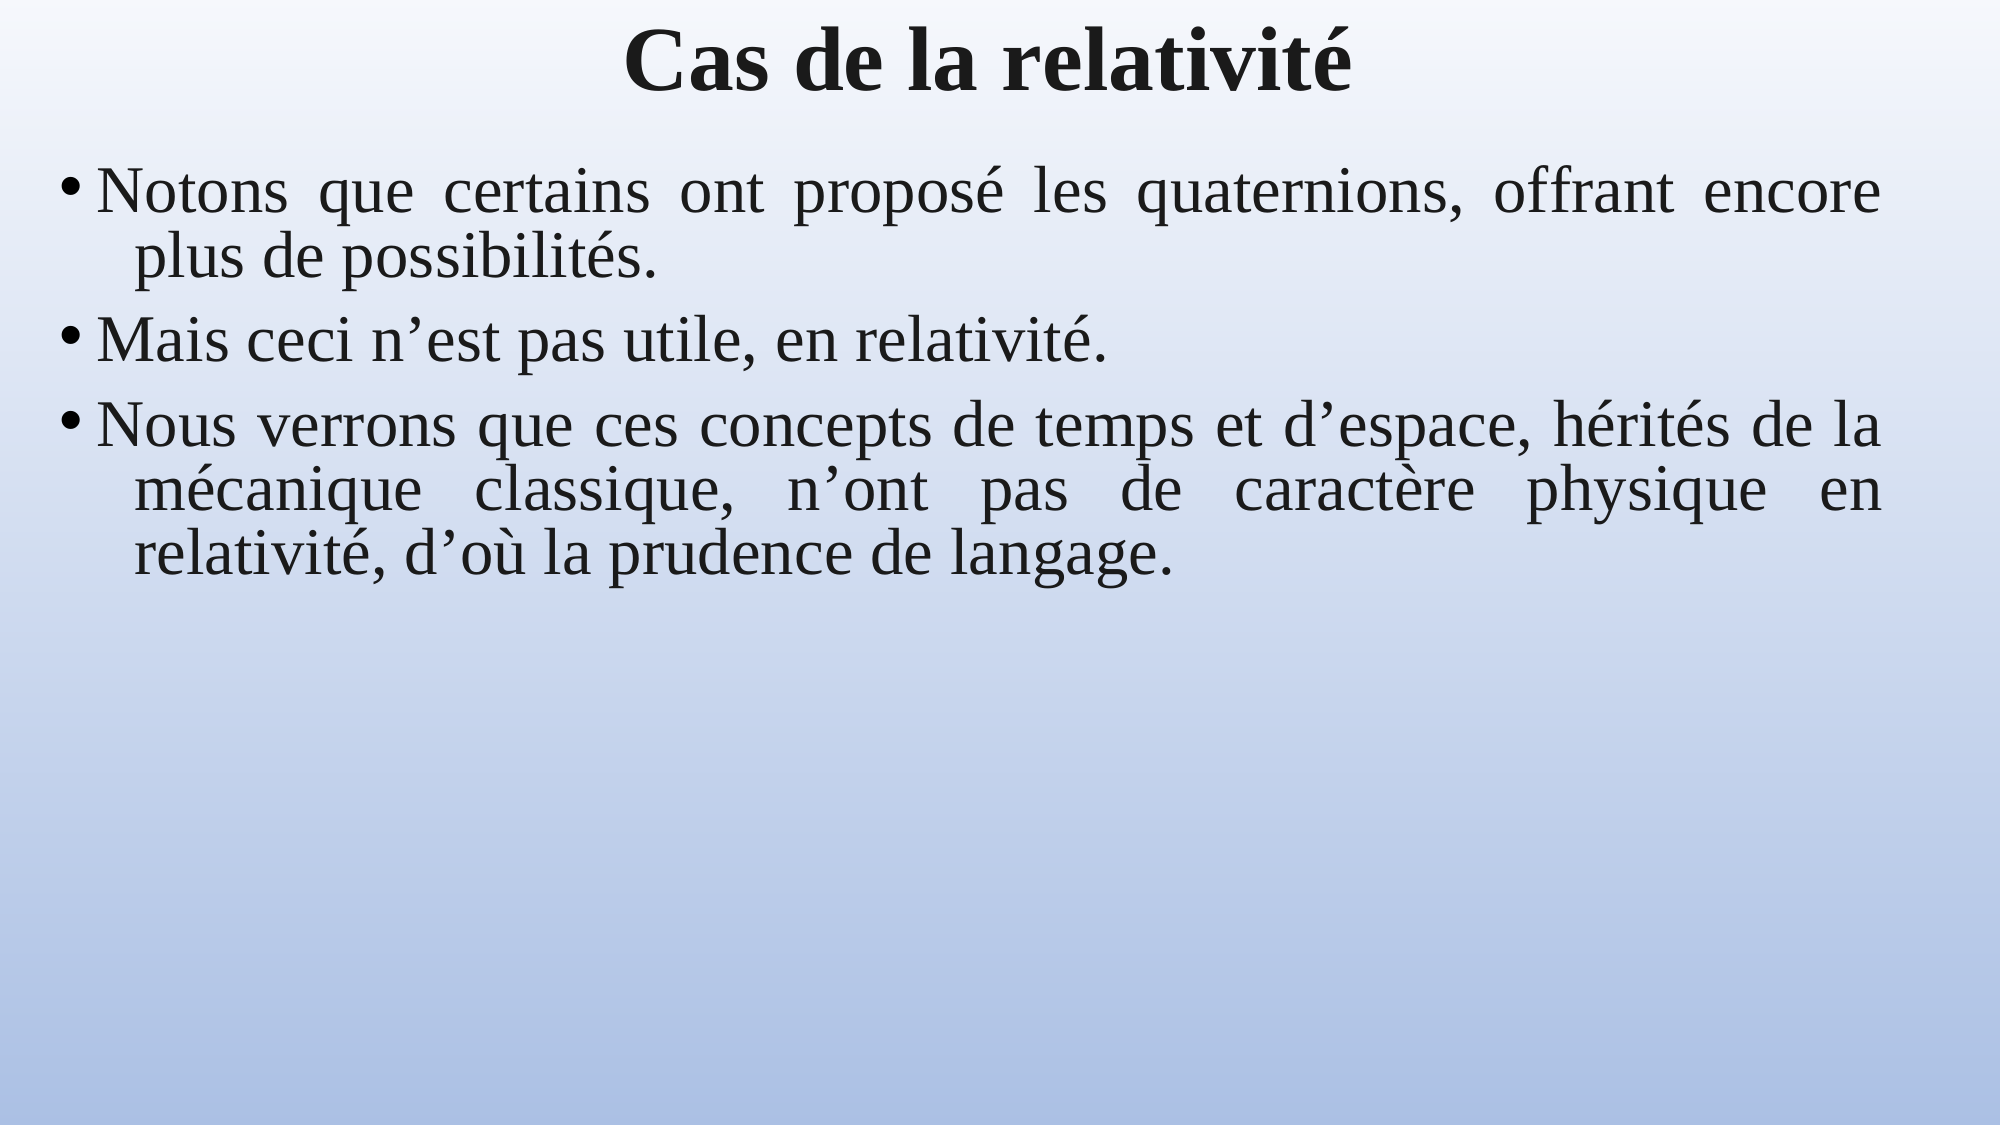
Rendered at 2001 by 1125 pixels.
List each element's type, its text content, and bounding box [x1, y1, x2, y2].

list Notons que certains ont proposé les quaternions, offrant encore plus de possibilités. Mais ceci n’est pas utile, en relativité. Nous verrons que ces concepts de temps et d’espace, hérités de la mécanique classique, n’ont pas de caractère physique en relativité, d’où la prudence de langage. [44, 154, 1901, 1125]
title Cas de la relativité [607, 0, 1495, 154]
